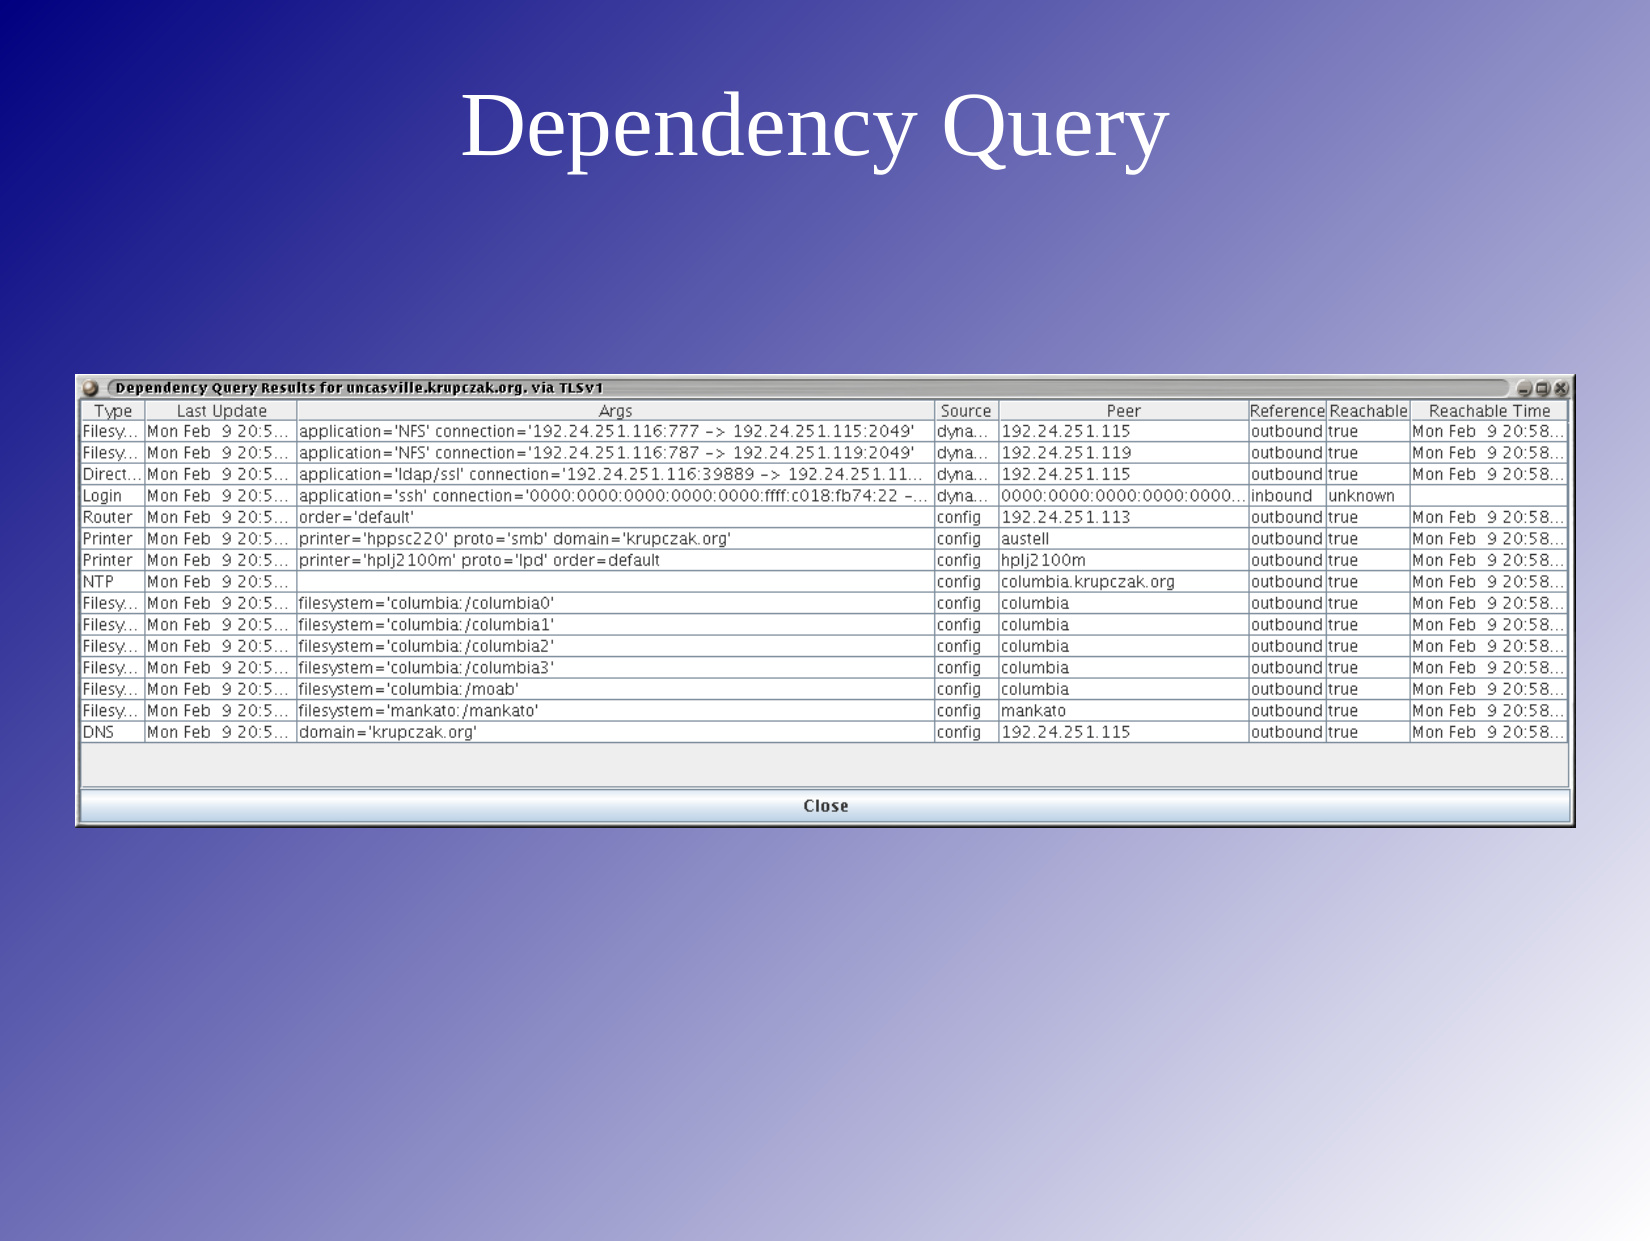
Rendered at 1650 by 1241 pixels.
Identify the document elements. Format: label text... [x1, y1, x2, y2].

title Dependency Query [123, 27, 1533, 221]
picture [75, 374, 1576, 829]
